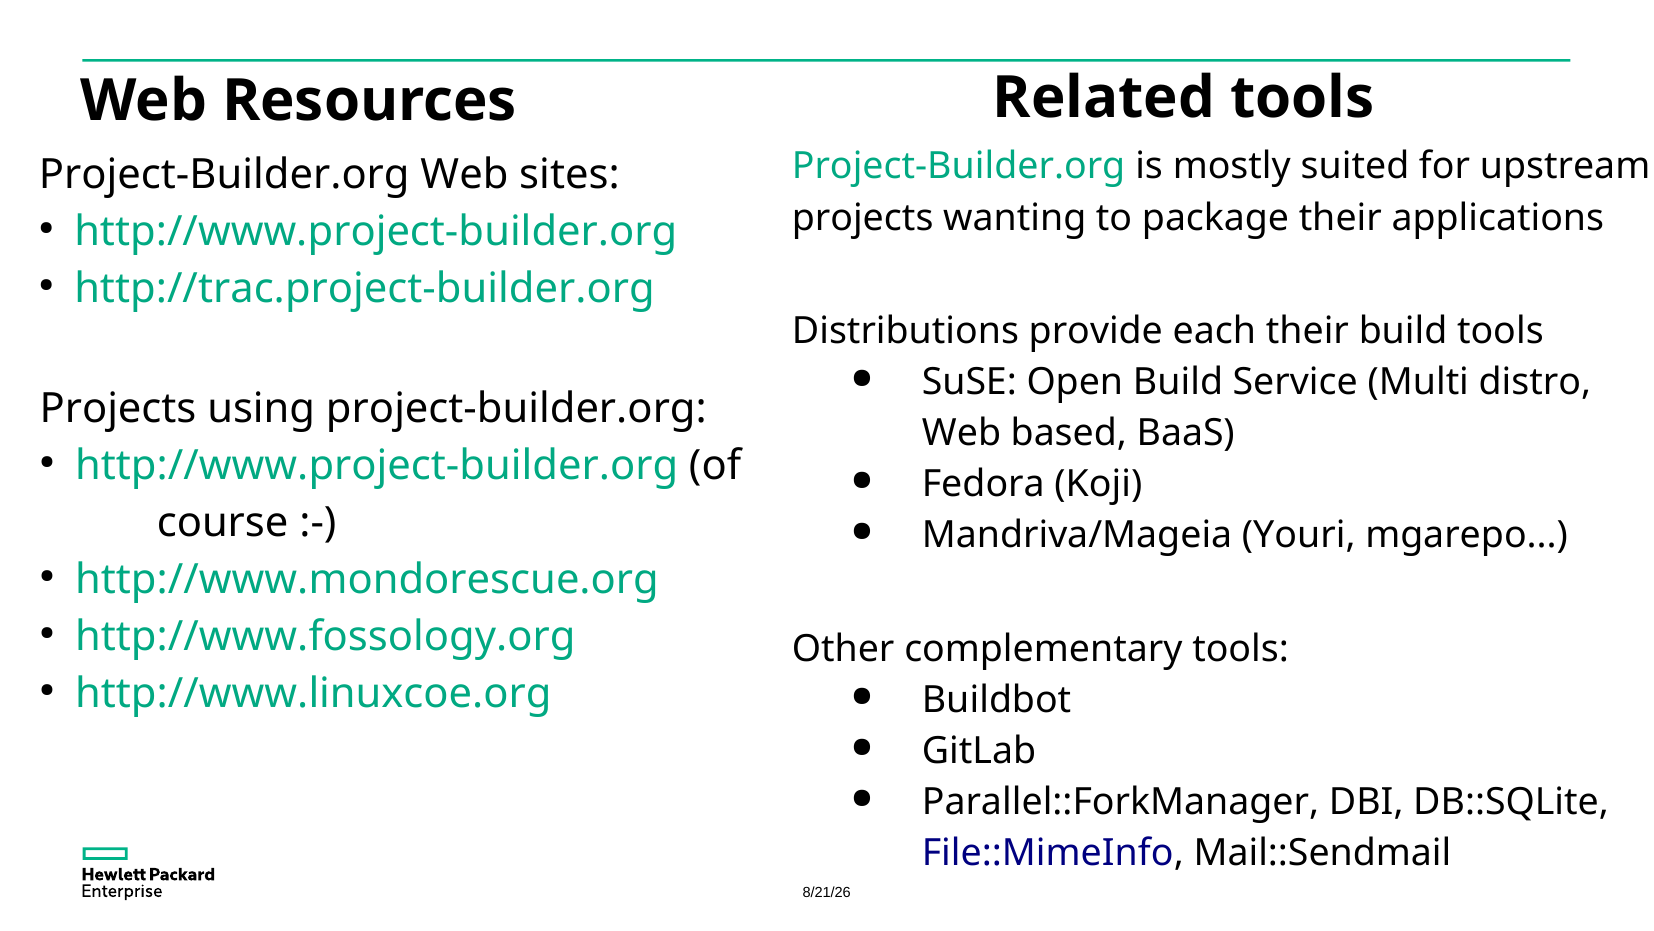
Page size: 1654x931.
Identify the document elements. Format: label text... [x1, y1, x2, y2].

text_box Project-Builder.org is mostly suited for upstream projects wanting to package their applications Distributions provide each their build tools SuSE: Open Build Service (Multi distro, Web based, BaaS) Fedora (Koji) Mandriva/Mageia (Youri, mgarepo...) Other complementary tools: Buildbot GitLab Parallel::ForkManager, DBI, DB::SQLite, File::MimeInfo, Mail::Sendmail [791, 138, 1654, 931]
title Web Resources [80, 39, 992, 161]
text_box Project-Builder.org Web sites: http://www.project-builder.org http://trac.project-builder.org Projects using project-builder.org: http://www.project-builder.org (of course :-) http://www.mondorescue.org http://www.fossology.org http://www.linuxcoe.org [38, 143, 791, 918]
title Related tools [992, 37, 1491, 138]
